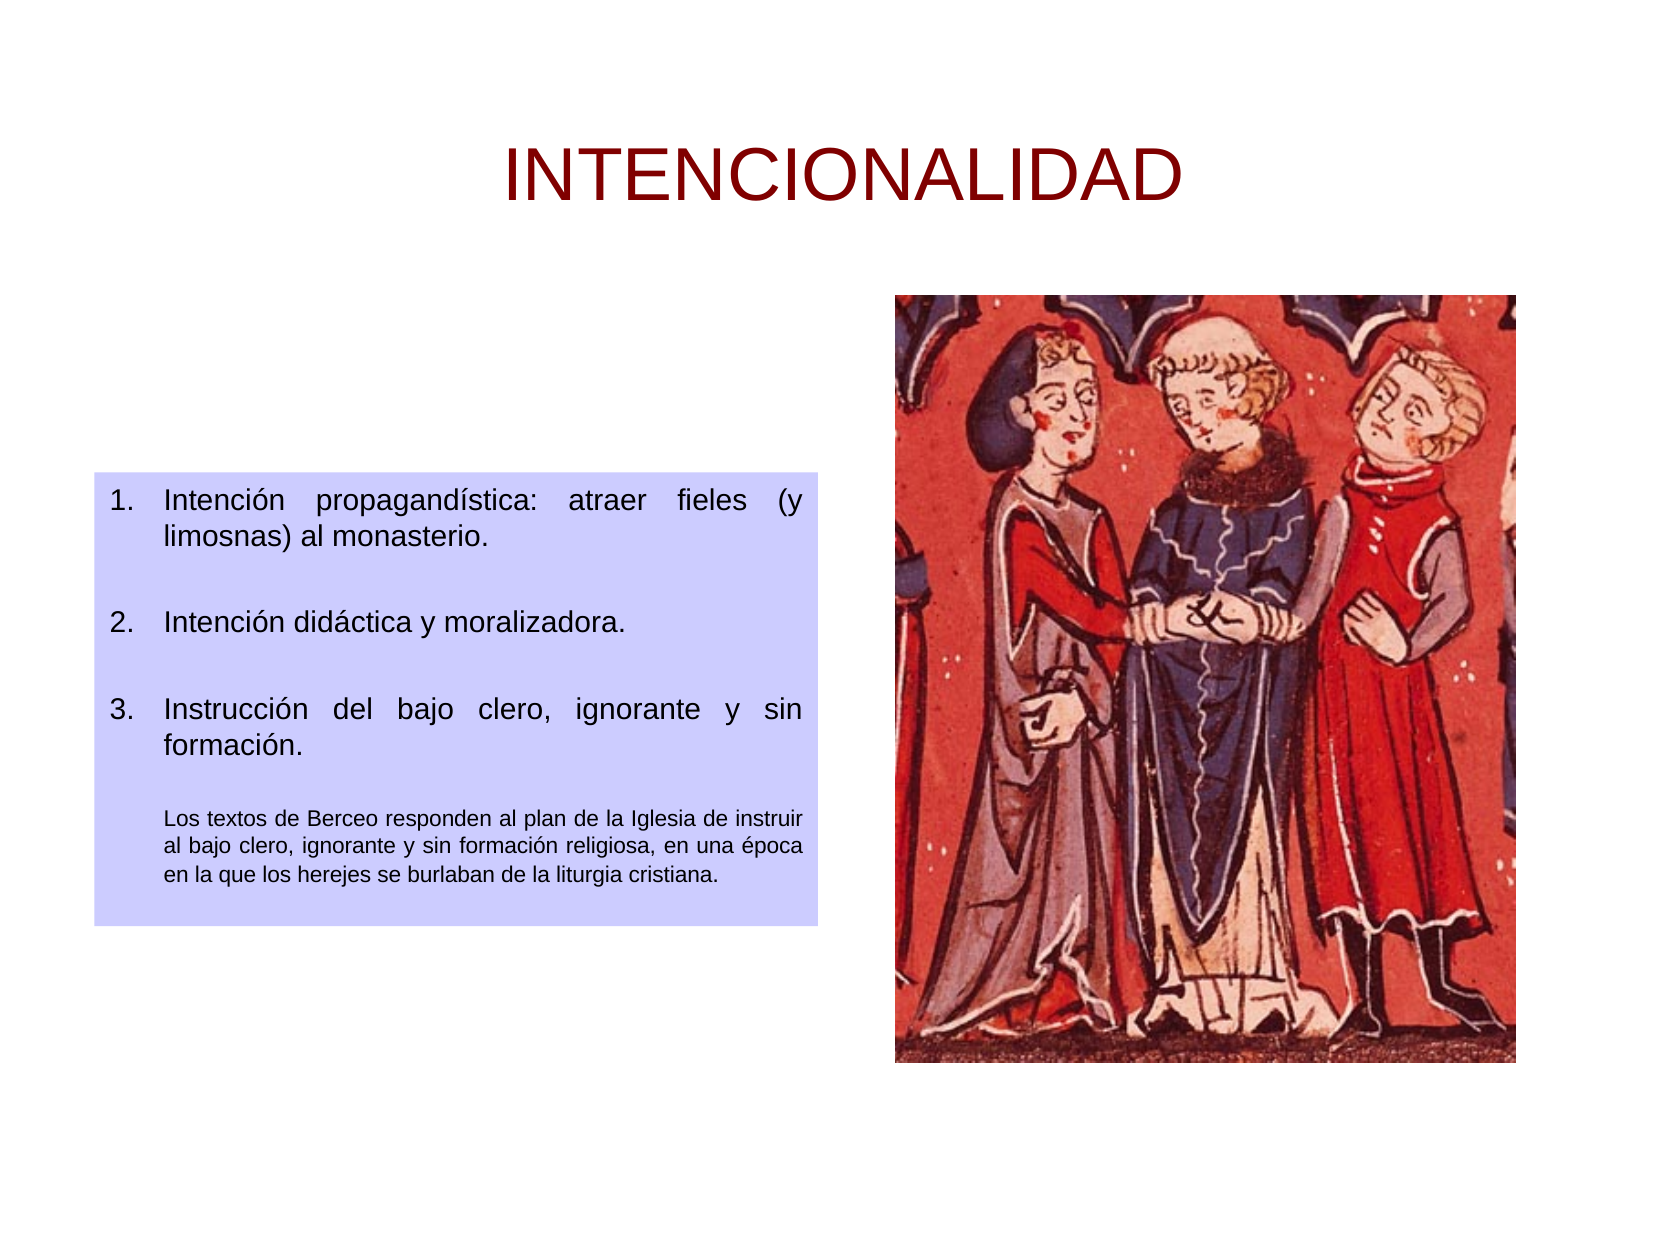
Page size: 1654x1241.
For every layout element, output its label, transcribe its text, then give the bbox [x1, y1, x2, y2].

picture [895, 289, 1516, 1069]
title INTENCIONALIDAD [196, 49, 1512, 292]
list Intención propagandística: atraer fieles (y limosnas) al monasterio. Intención didáctica y moralizadora. Instrucción del bajo clero, ignorante y sin formación. Los textos de Berceo responden al plan de la Iglesia de instruir al bajo clero, ignorante y sin formación religiosa, en una época en la que los herejes se burlaban de la liturgia cristiana. [94, 472, 818, 927]
